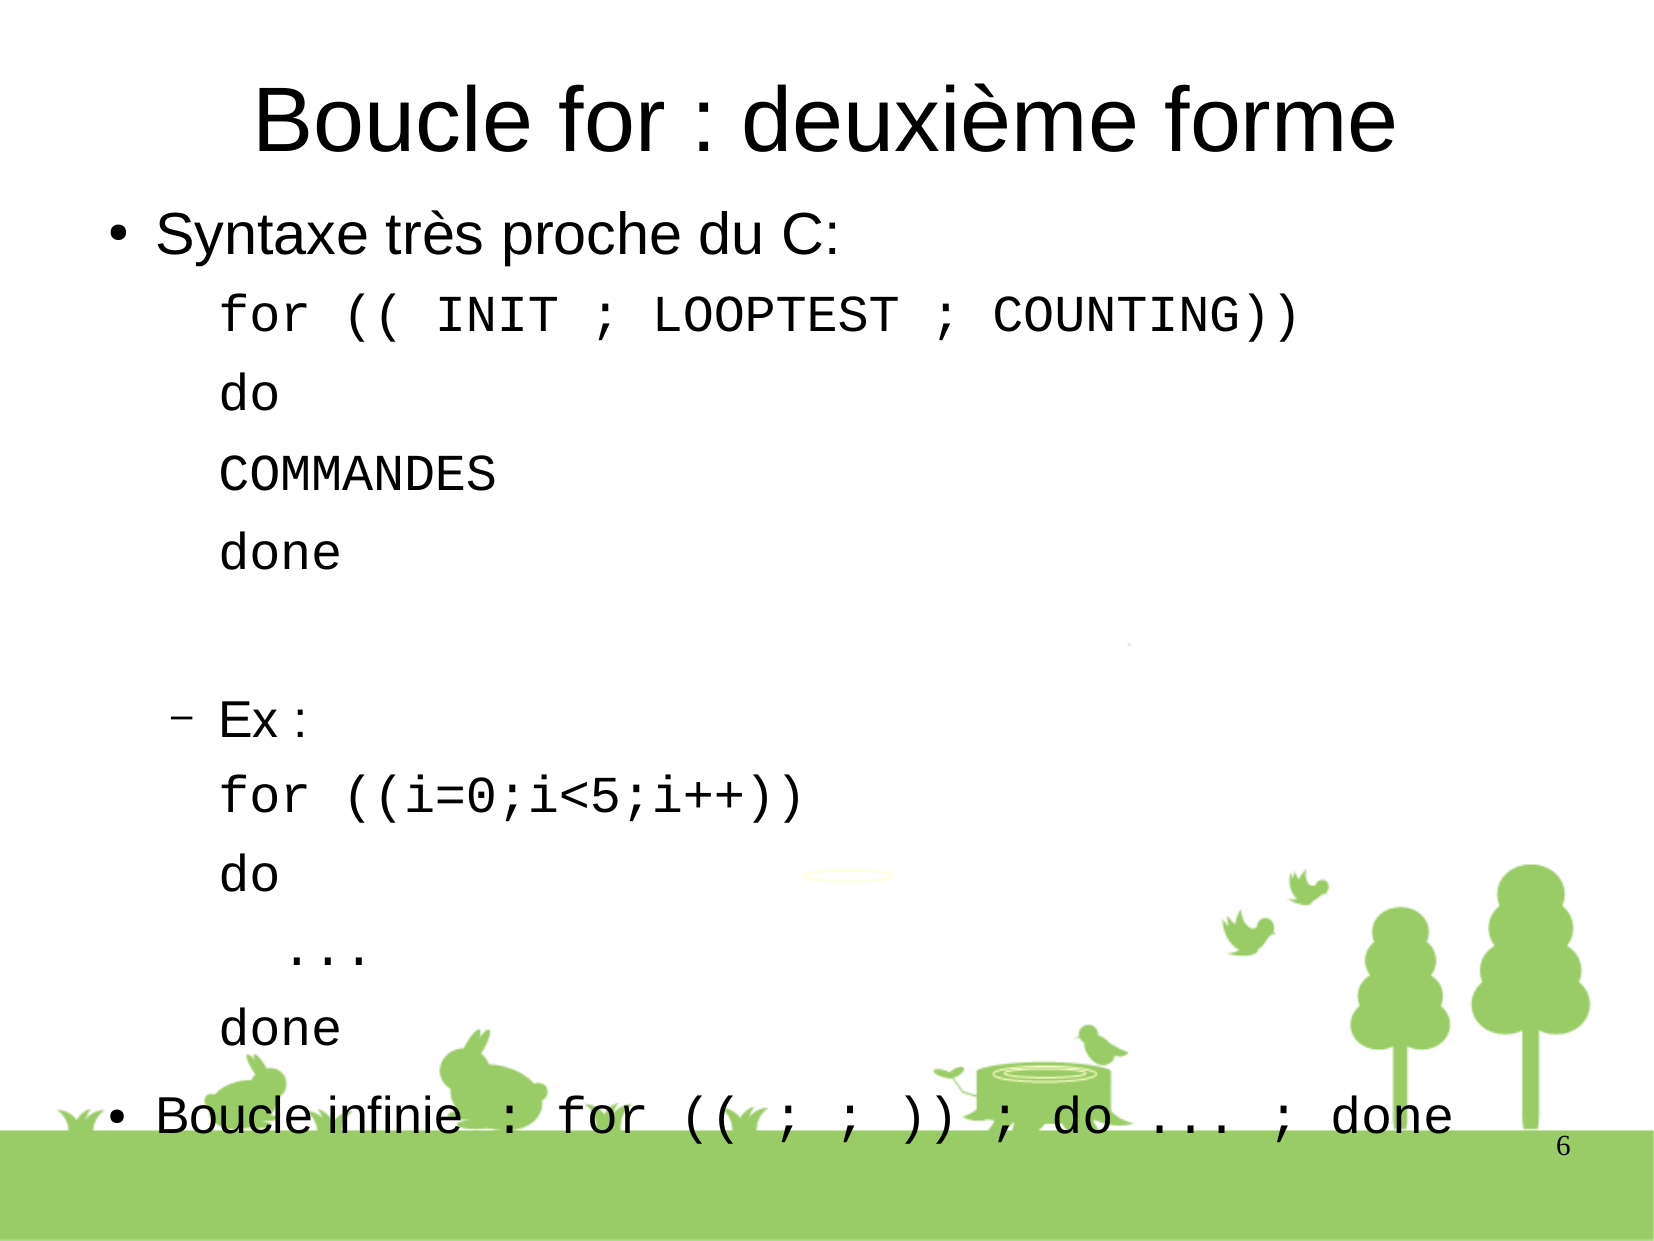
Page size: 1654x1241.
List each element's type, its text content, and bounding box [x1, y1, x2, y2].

title Boucle for : deuxième forme [82, 49, 1571, 189]
picture [0, 0, 1654, 1241]
list Syntaxe très proche du C: for (( INIT ; LOOPTEST ; COUNTING)) do COMMANDES done Ex : for ((i=0;i<5;i++)) do ... done Boucle infinie : for (( ; ; )) ; do ... ; done [92, 200, 1548, 1163]
